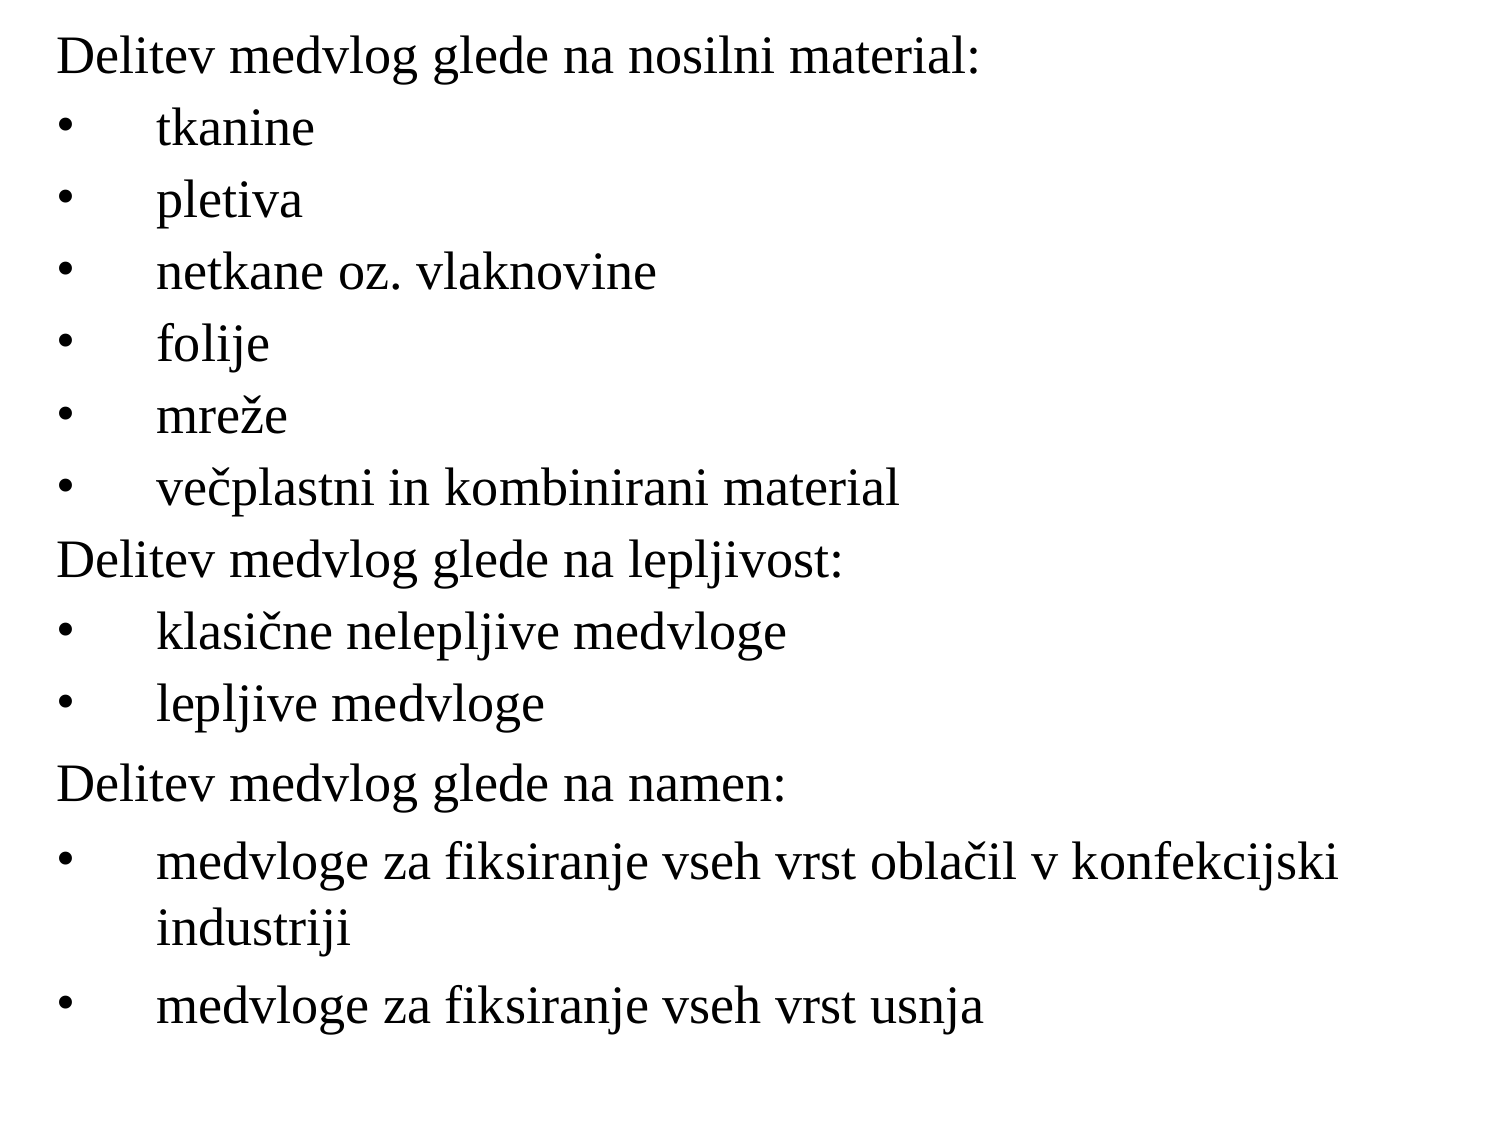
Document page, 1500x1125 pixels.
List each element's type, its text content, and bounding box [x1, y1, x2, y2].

list Delitev medvlog glede na nosilni material: tkanine pletiva netkane oz. vlaknovine folije mreže večplastni in kombinirani material Delitev medvlog glede na lepljivost: klasične nelepljive medvloge lepljive medvloge Delitev medvlog glede na namen: medvloge za fiksiranje vseh vrst oblačil v konfekcijski industriji medvloge za fiksiranje vseh vrst usnja [41, 19, 1459, 1071]
